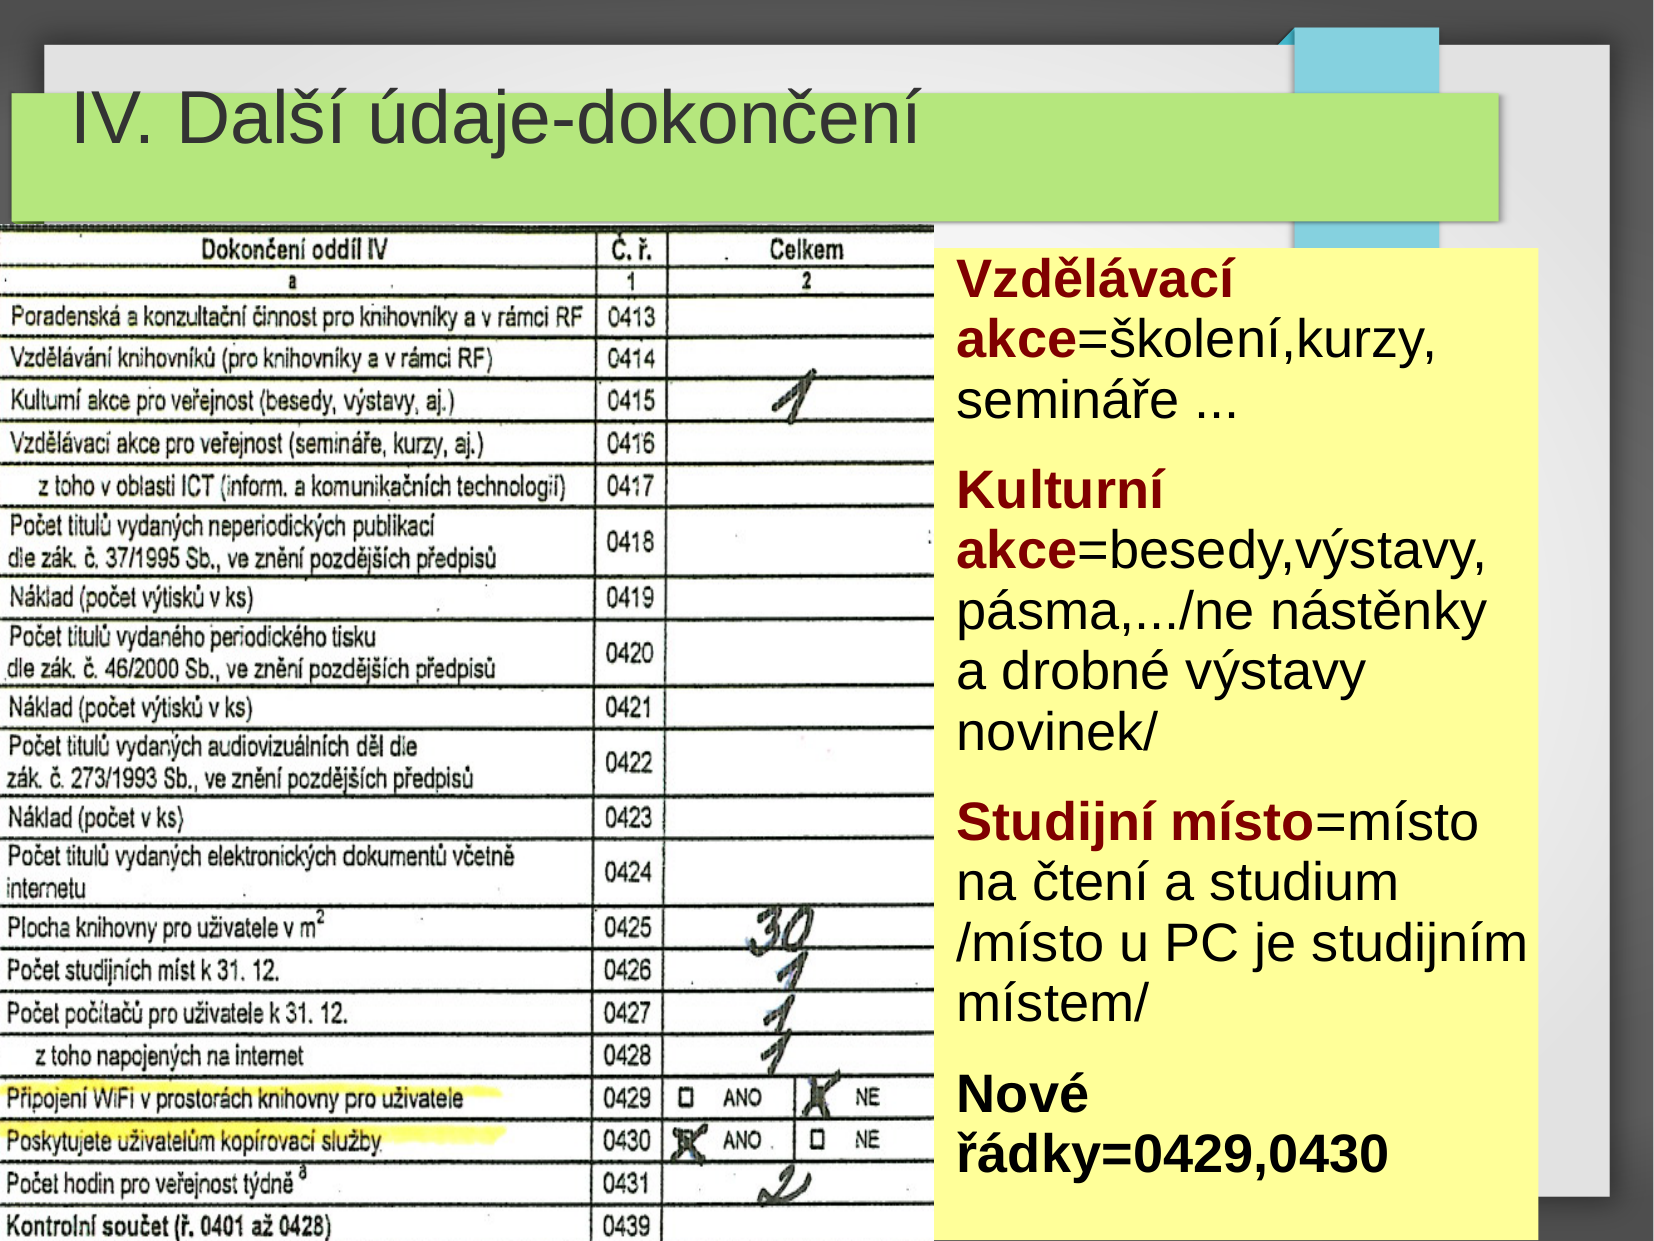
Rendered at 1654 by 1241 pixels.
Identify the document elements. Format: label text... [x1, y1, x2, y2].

title IV. Další údaje-dokončení [70, 75, 1229, 244]
list Vzdělávací akce=školení,kurzy, semináře ... Kulturní akce=besedy,výstavy, pásma,.../ne nástěnky a drobné výstavy novinek/ Studijní místo=místo na čtení a studium /místo u PC je studijním místem/ Nové řádky=0429,0430 [934, 248, 1539, 1241]
picture [0, 0, 1654, 1241]
